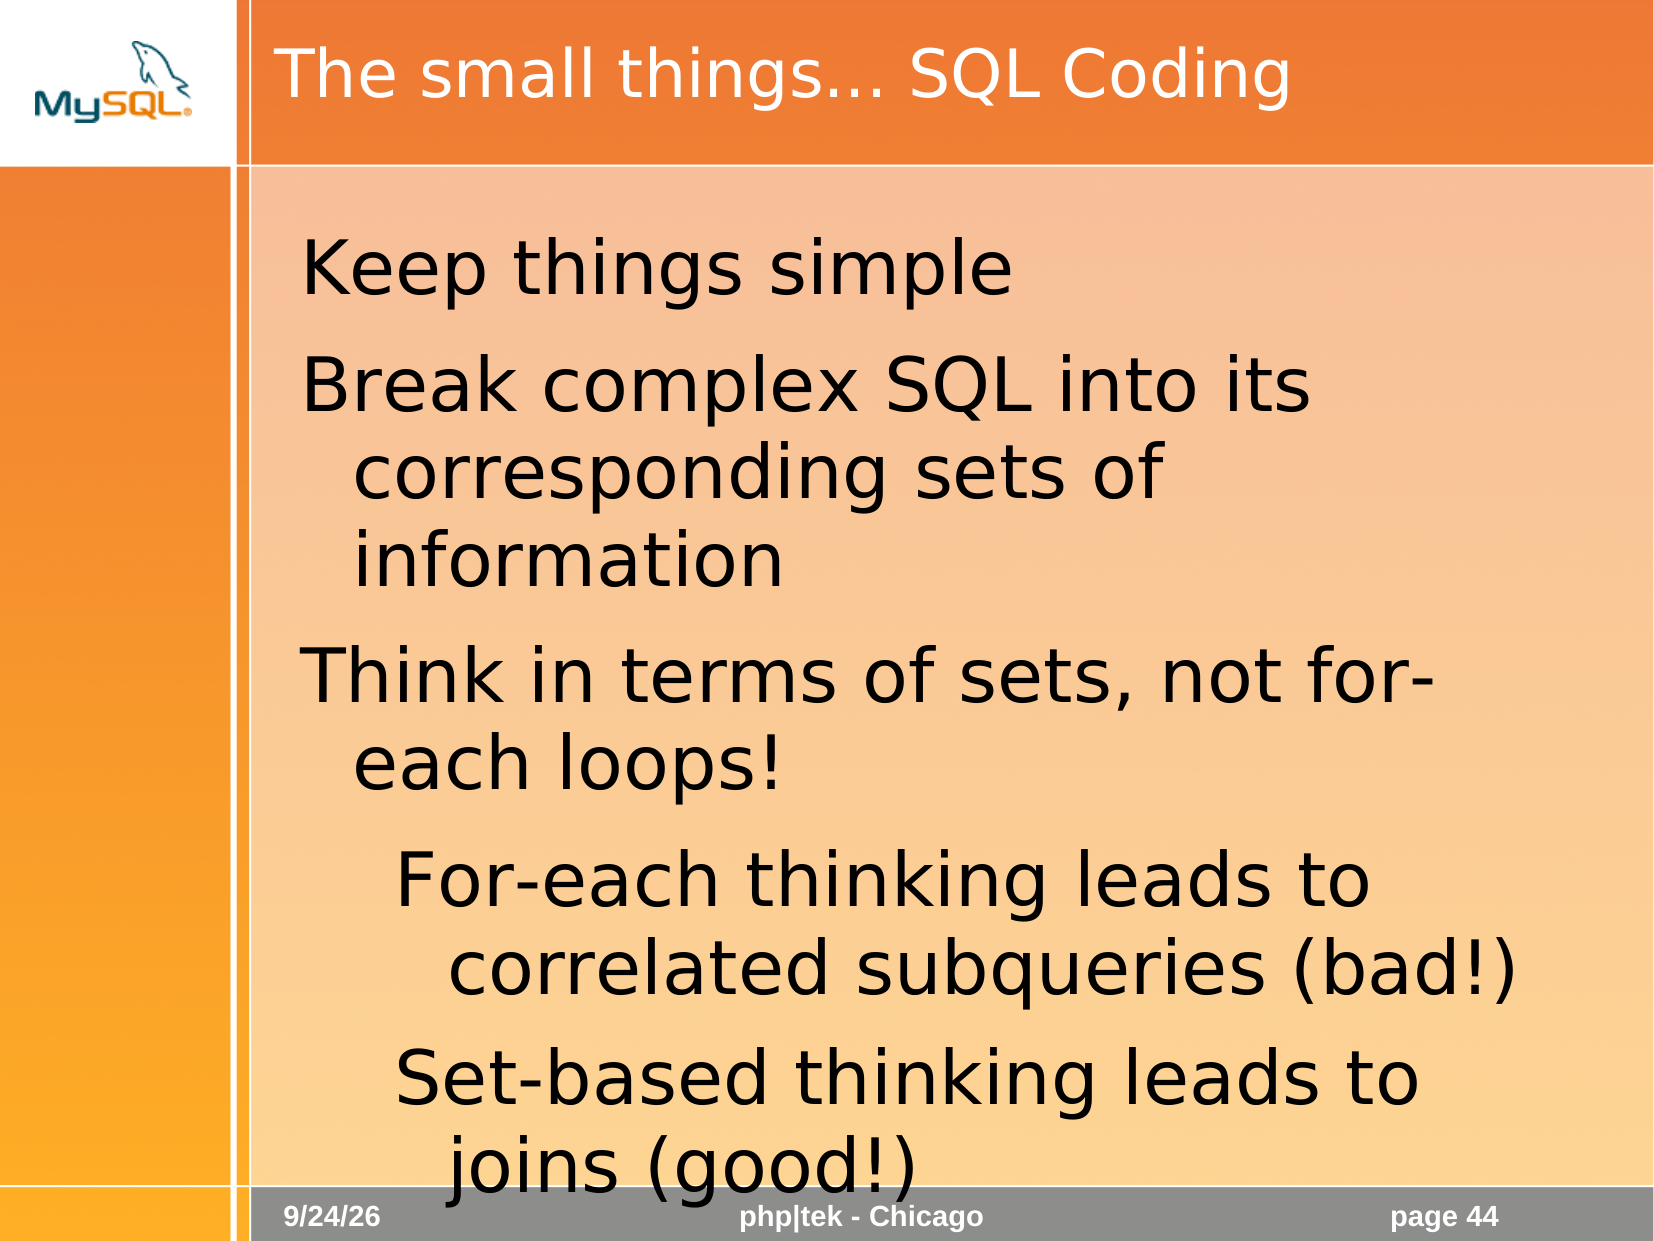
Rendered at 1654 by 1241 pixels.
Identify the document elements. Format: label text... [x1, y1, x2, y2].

picture [35, 41, 192, 123]
list Keep things simple Break complex SQL into its corresponding sets of information Think in terms of sets, not for-each loops! For-each thinking leads to correlated subqueries (bad!) Set-based thinking leads to joins (good!) [300, 225, 1613, 1163]
title The small things... SQL Coding [274, 11, 1500, 137]
picture [0, 0, 1654, 1241]
